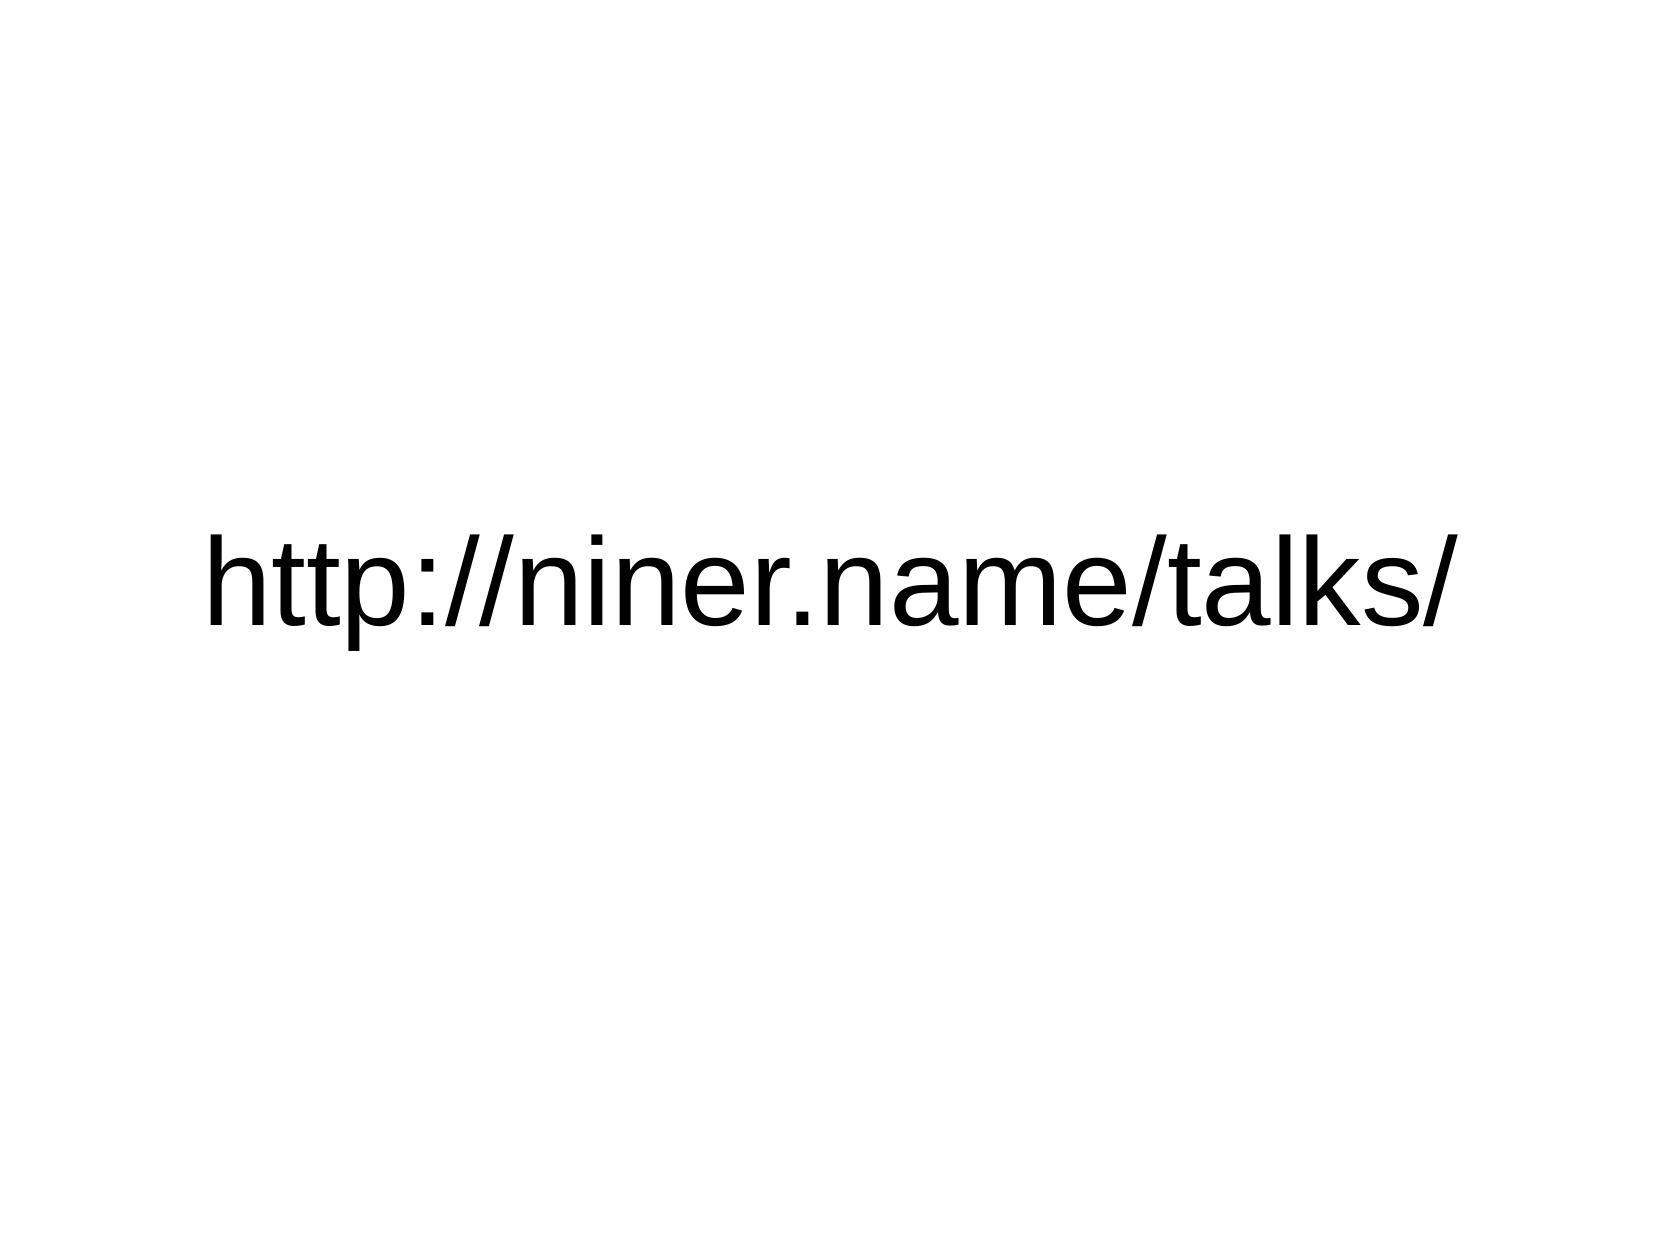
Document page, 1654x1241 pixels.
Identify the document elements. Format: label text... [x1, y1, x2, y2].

text_box http://niner.name/talks/ [187, 505, 1538, 676]
